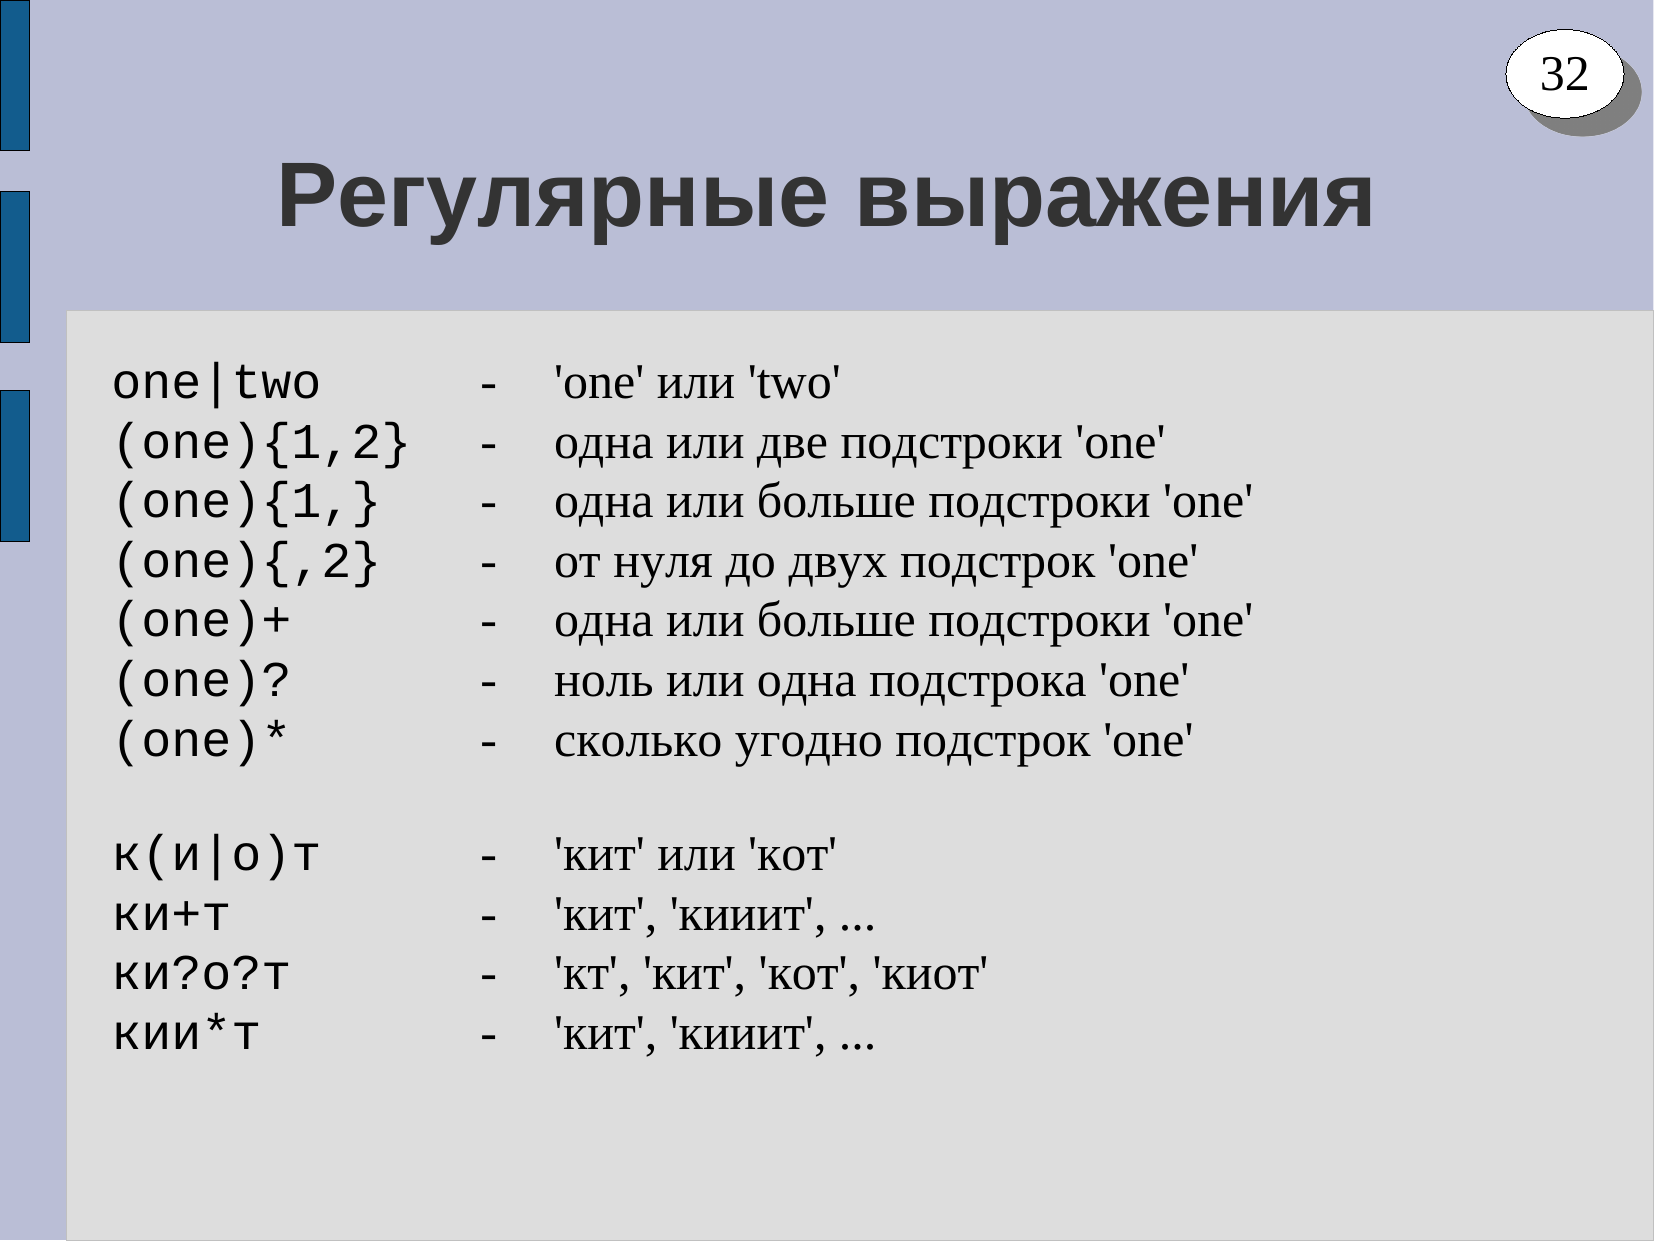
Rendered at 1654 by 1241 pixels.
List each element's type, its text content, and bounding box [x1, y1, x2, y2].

text_box 32 [1505, 29, 1625, 119]
text_box one|two - 'one' или 'two' (one){1,2} - одна или две подстроки 'one' (one){1,} - одна или больше подстроки 'one' (one){,2} - от нуля до двух подстрок 'one' (one)+ - одна или больше подстроки 'one' (one)? - ноль или одна подстрока 'one' (one)* - сколько угодно подстрок 'one' к(и|о)т - 'кит' или 'кот' ки+т - 'кит', 'кииит', ... ки?о?т - 'кт', 'кит', 'кот', 'киот' кии*т - 'кит', 'кииит', ... [111, 354, 1300, 1065]
title Регулярные выражения [121, 91, 1534, 299]
